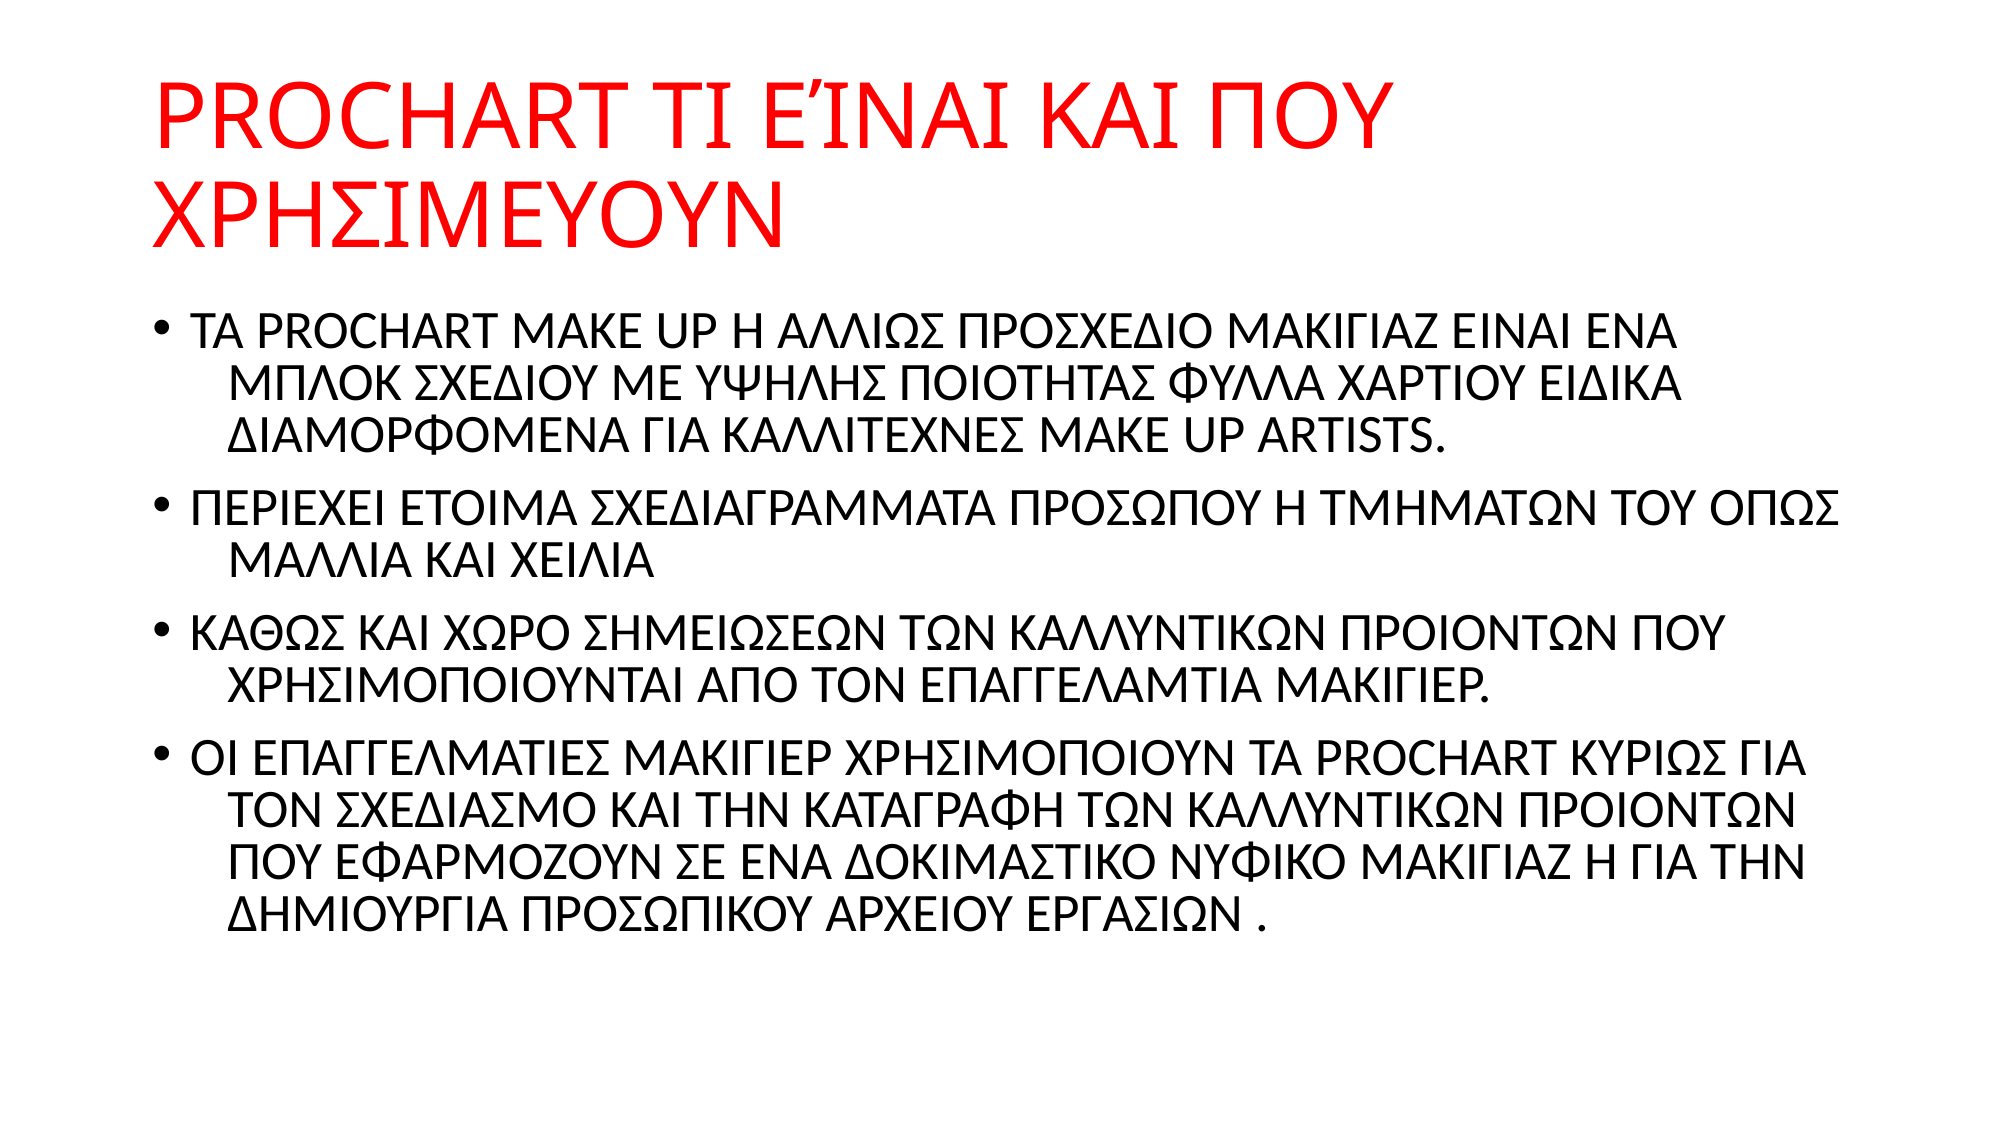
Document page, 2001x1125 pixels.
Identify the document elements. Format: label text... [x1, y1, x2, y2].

list ΤΑ PROCHART MAKE UP Ή ΑΛΛΙΩΣ ΠΡΟΣΧΕΔΙΟ ΜΑΚΙΓΙΑΖ ΕΊΝΑΙ ΈΝΑ ΜΠΛΟΚ ΣΧΕΔΙΟΥ ΜΕ ΥΨΗΛΗΣ ΠΟΙΟΤΗΤΑΣ ΦΥΛΛΑ ΧΑΡΤΙΟΥ ΕΙΔΙΚΑ ΔΙΑΜΟΡΦΟΜΕΝΑ ΓΙΑ ΚΑΛΛΙΤΕΧΝΕΣ MAKE UP ARTISTS. ΠΕΡΙΕΧΕΙ ΕΤΟΙΜΑ ΣΧΕΔΙΑΓΡΑΜΜΑΤΑ ΠΡΟΣΩΠΟΥ Ή ΤΜΗΜΑΤΩΝ ΤΟΥ ΌΠΩΣ ΜΑΛΛΙΑ ΚΑΙ ΧΕΙΛΙΑ ΚΑΘΩΣ ΚΑΙ ΧΩΡΟ ΣΗΜΕΙΩΣΕΩΝ ΤΩΝ ΚΑΛΛΥΝΤΙΚΩΝ ΠΡΟΙΟΝΤΩΝ ΠΟΥ ΧΡΗΣΙΜΟΠΟΙΟΥΝΤΑΙ ΑΠΌ ΤΟΝ ΕΠΑΓΓΕΛΑΜΤΙΑ ΜΑΚΙΓΙΕΡ. ΟΙ ΕΠΑΓΓΕΛΜΑΤΙΕΣ ΜΑΚΙΓΙΕΡ ΧΡΗΣΙΜΟΠΟΙΟΥΝ ΤΑ PROCHART ΚΥΡΙΩΣ ΓΙΑ ΤΟΝ ΣΧΕΔΙΑΣΜΟ ΚΑΙ ΤΗΝ ΚΑΤΑΓΡΑΦΗ ΤΩΝ ΚΑΛΛΥΝΤΙΚΩΝ ΠΡΟΙΟΝΤΩΝ ΠΟΥ ΕΦΑΡΜΟΖΟΥΝ ΣΕ ΈΝΑ ΔΟΚΙΜΑΣΤΙΚΟ ΝΥΦΙΚΟ ΜΑΚΙΓΙΑΖ Ή ΓΙΑ ΤΗΝ ΔΗΜΙΟΥΡΓΙΑ ΠΡΟΣΩΠΙΚΟΥ ΑΡΧΕΙΟΥ ΕΡΓΑΣΙΩΝ . [137, 299, 1863, 1014]
title PROCHART ΤΙ ΕΊΝΑΙ ΚΑΙ ΠΟΥ ΧΡΗΣΙΜΕΥΟΥΝ [137, 59, 1863, 278]
